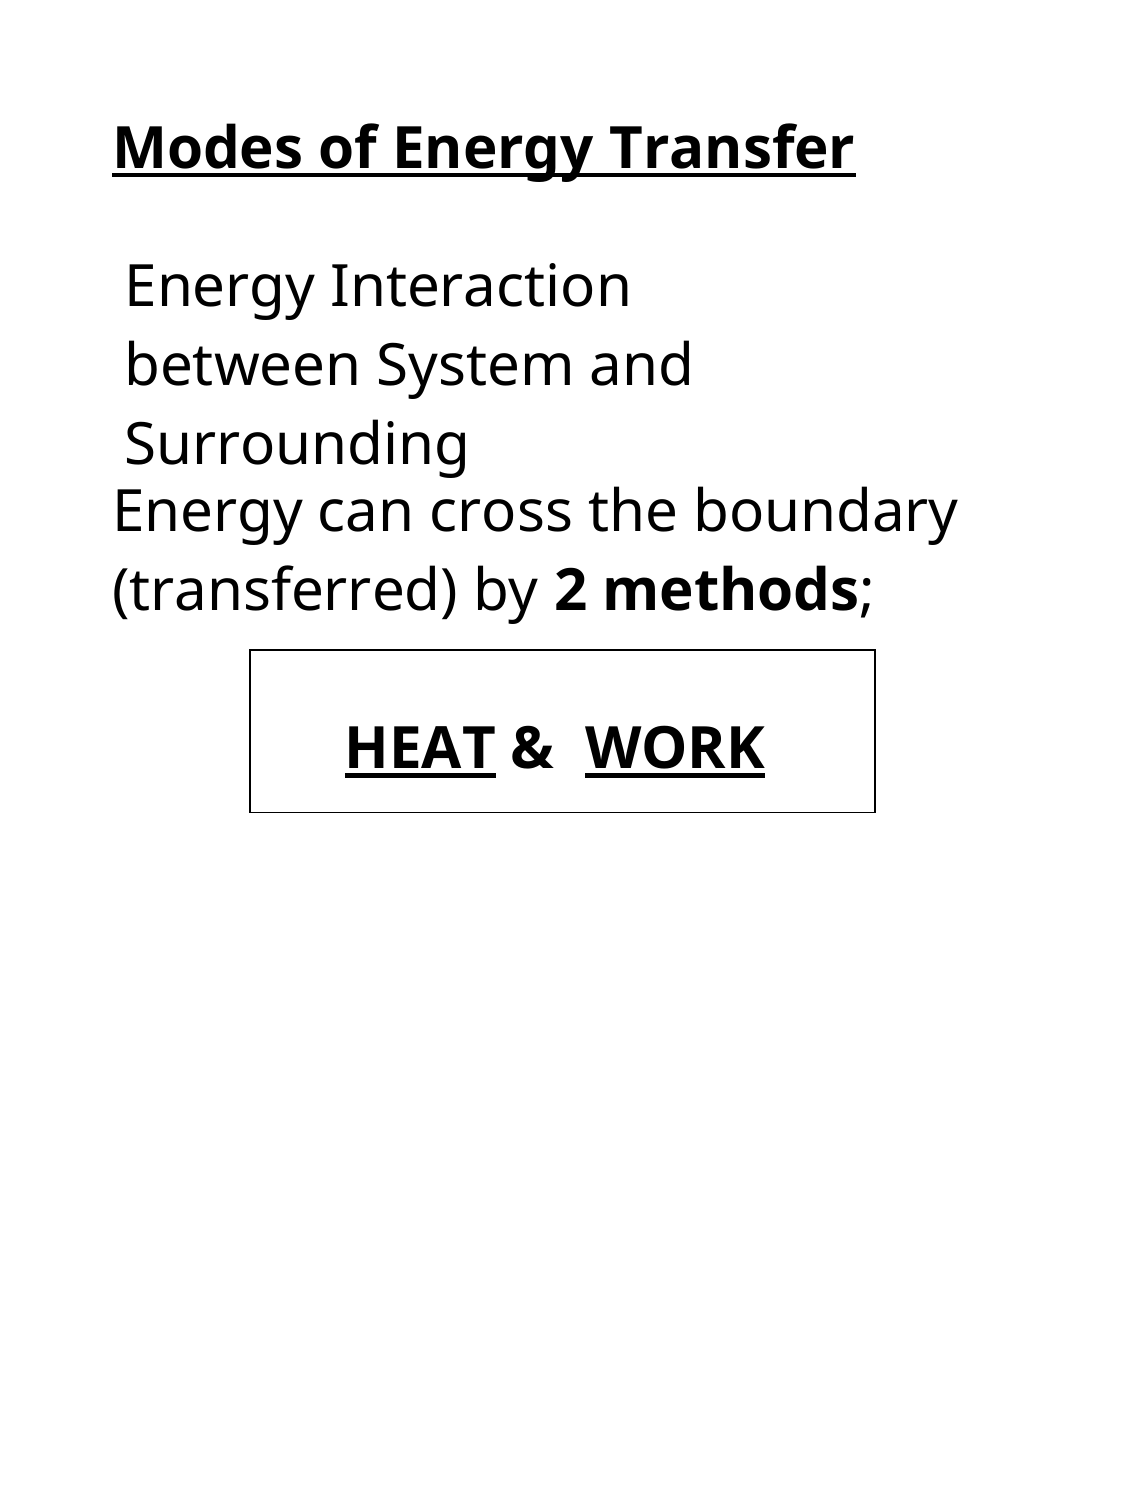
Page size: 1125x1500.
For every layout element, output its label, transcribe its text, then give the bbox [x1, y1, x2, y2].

text_box Energy Interaction between System and Surrounding [109, 236, 713, 461]
text_box Energy can cross the boundary (transferred) by 2 methods; HEAT & WORK [97, 461, 1013, 794]
text_box Modes of Energy Transfer [97, 98, 963, 194]
text_box Energy can cross the boundary (transferred) by 2 methods; HEAT & WORK [251, 651, 874, 794]
